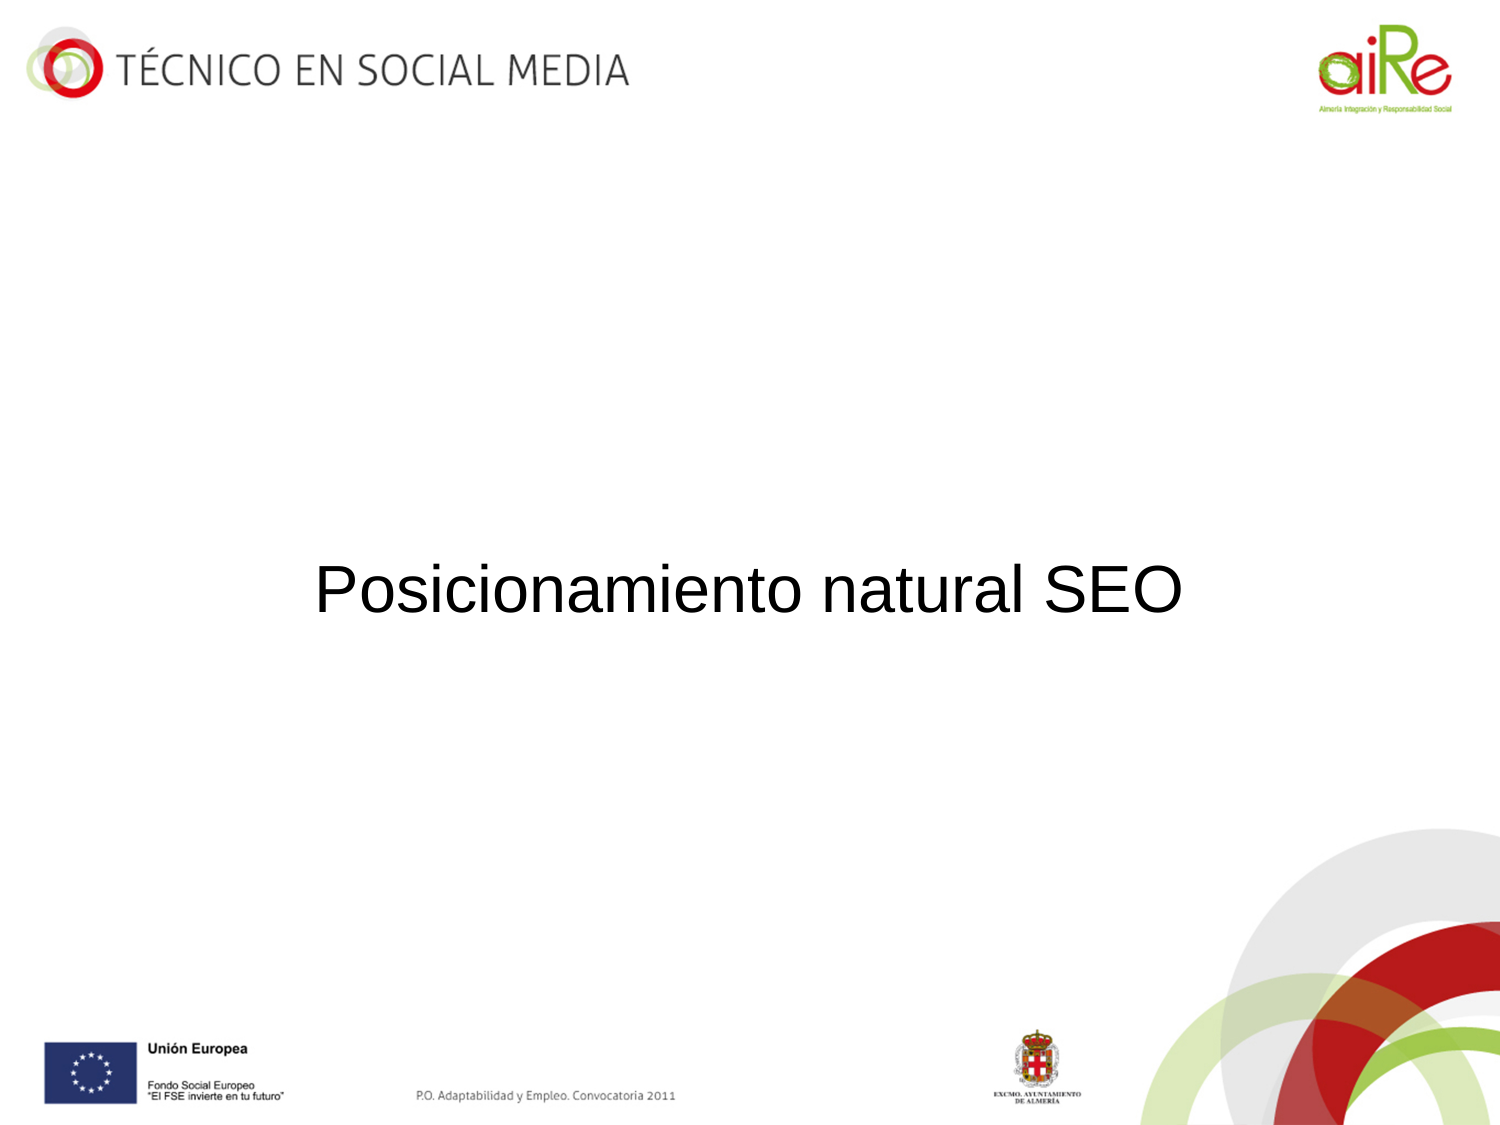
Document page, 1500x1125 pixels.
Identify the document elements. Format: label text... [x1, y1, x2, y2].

picture [0, 0, 1500, 1125]
subtitle Posicionamiento natural SEO [75, 263, 1425, 916]
